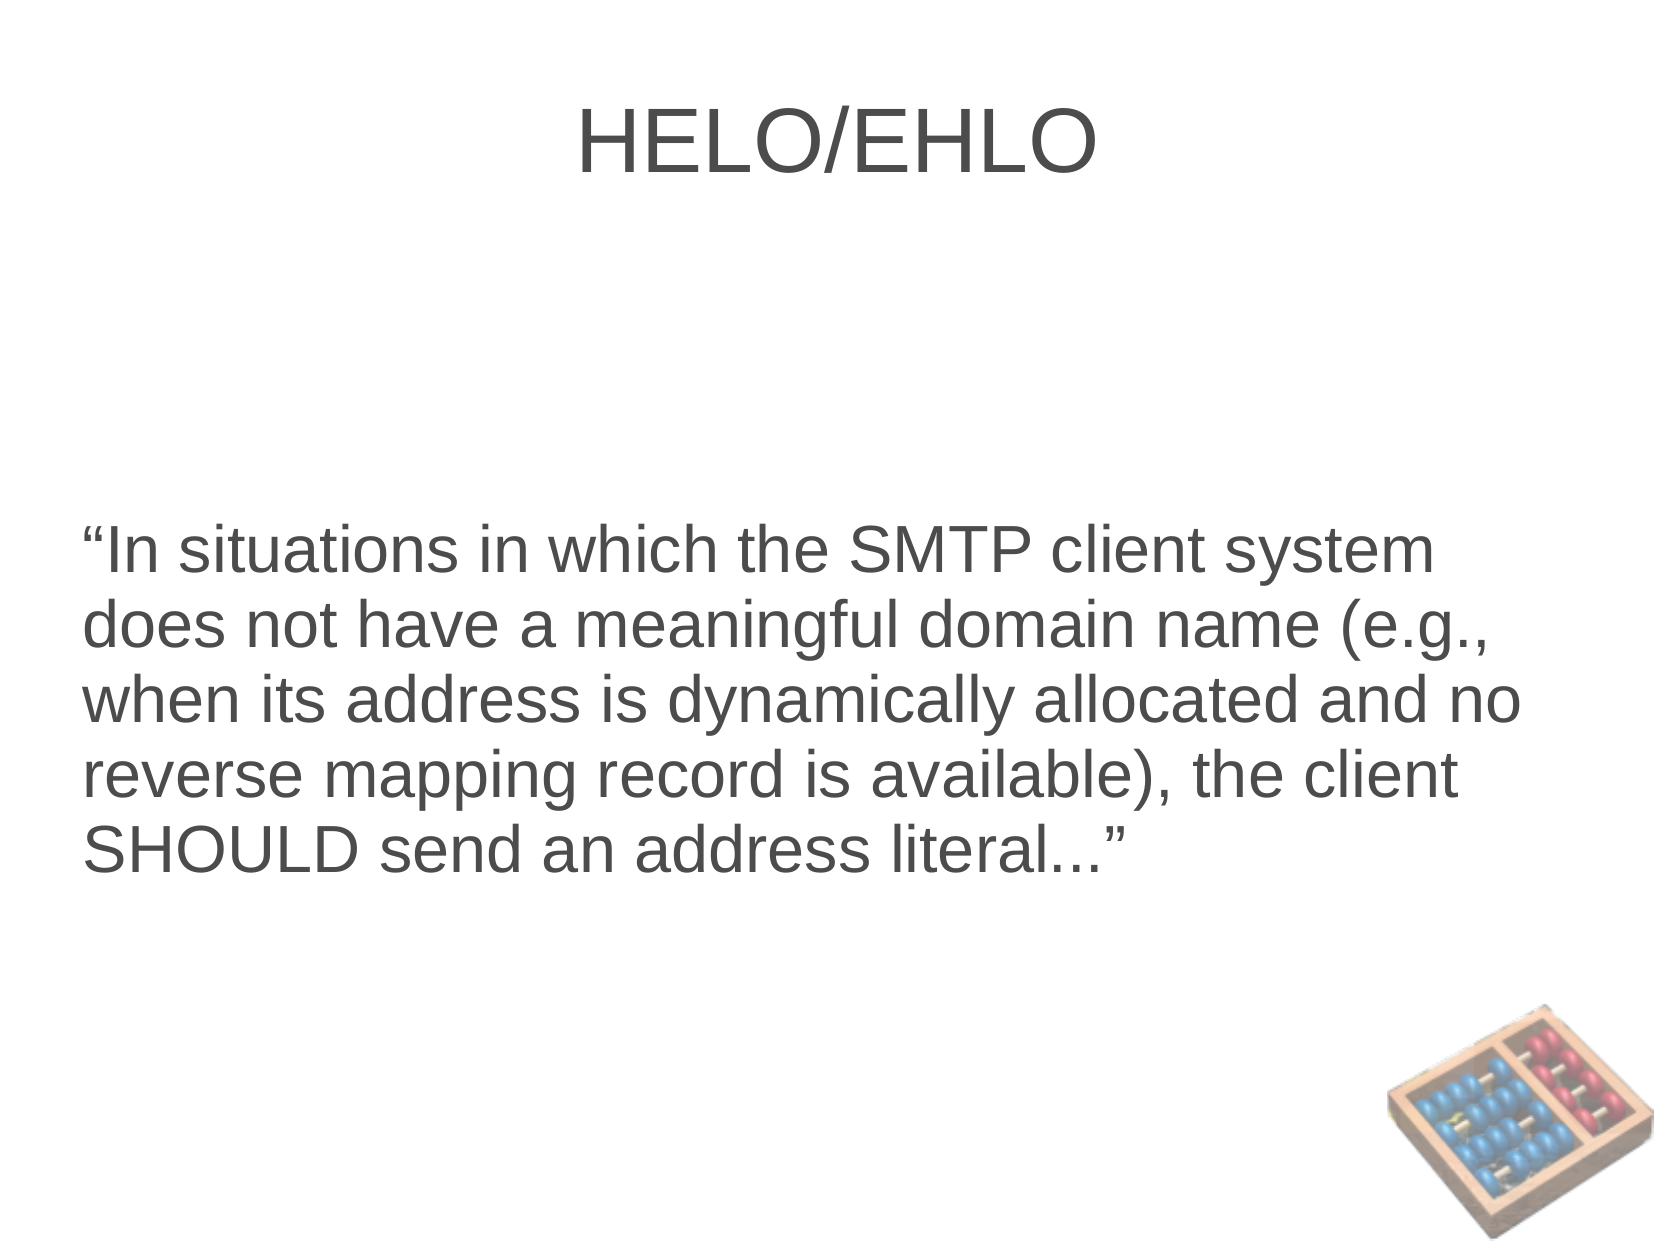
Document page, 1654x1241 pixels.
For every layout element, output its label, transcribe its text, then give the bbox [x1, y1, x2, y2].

subtitle “In situations in which the SMTP client system does not have a meaningful domain name (e.g., when its address is dynamically allocated and no reverse mapping record is available), the client SHOULD send an address literal...” [82, 297, 1571, 1102]
title HELO/EHLO [75, 37, 1601, 245]
